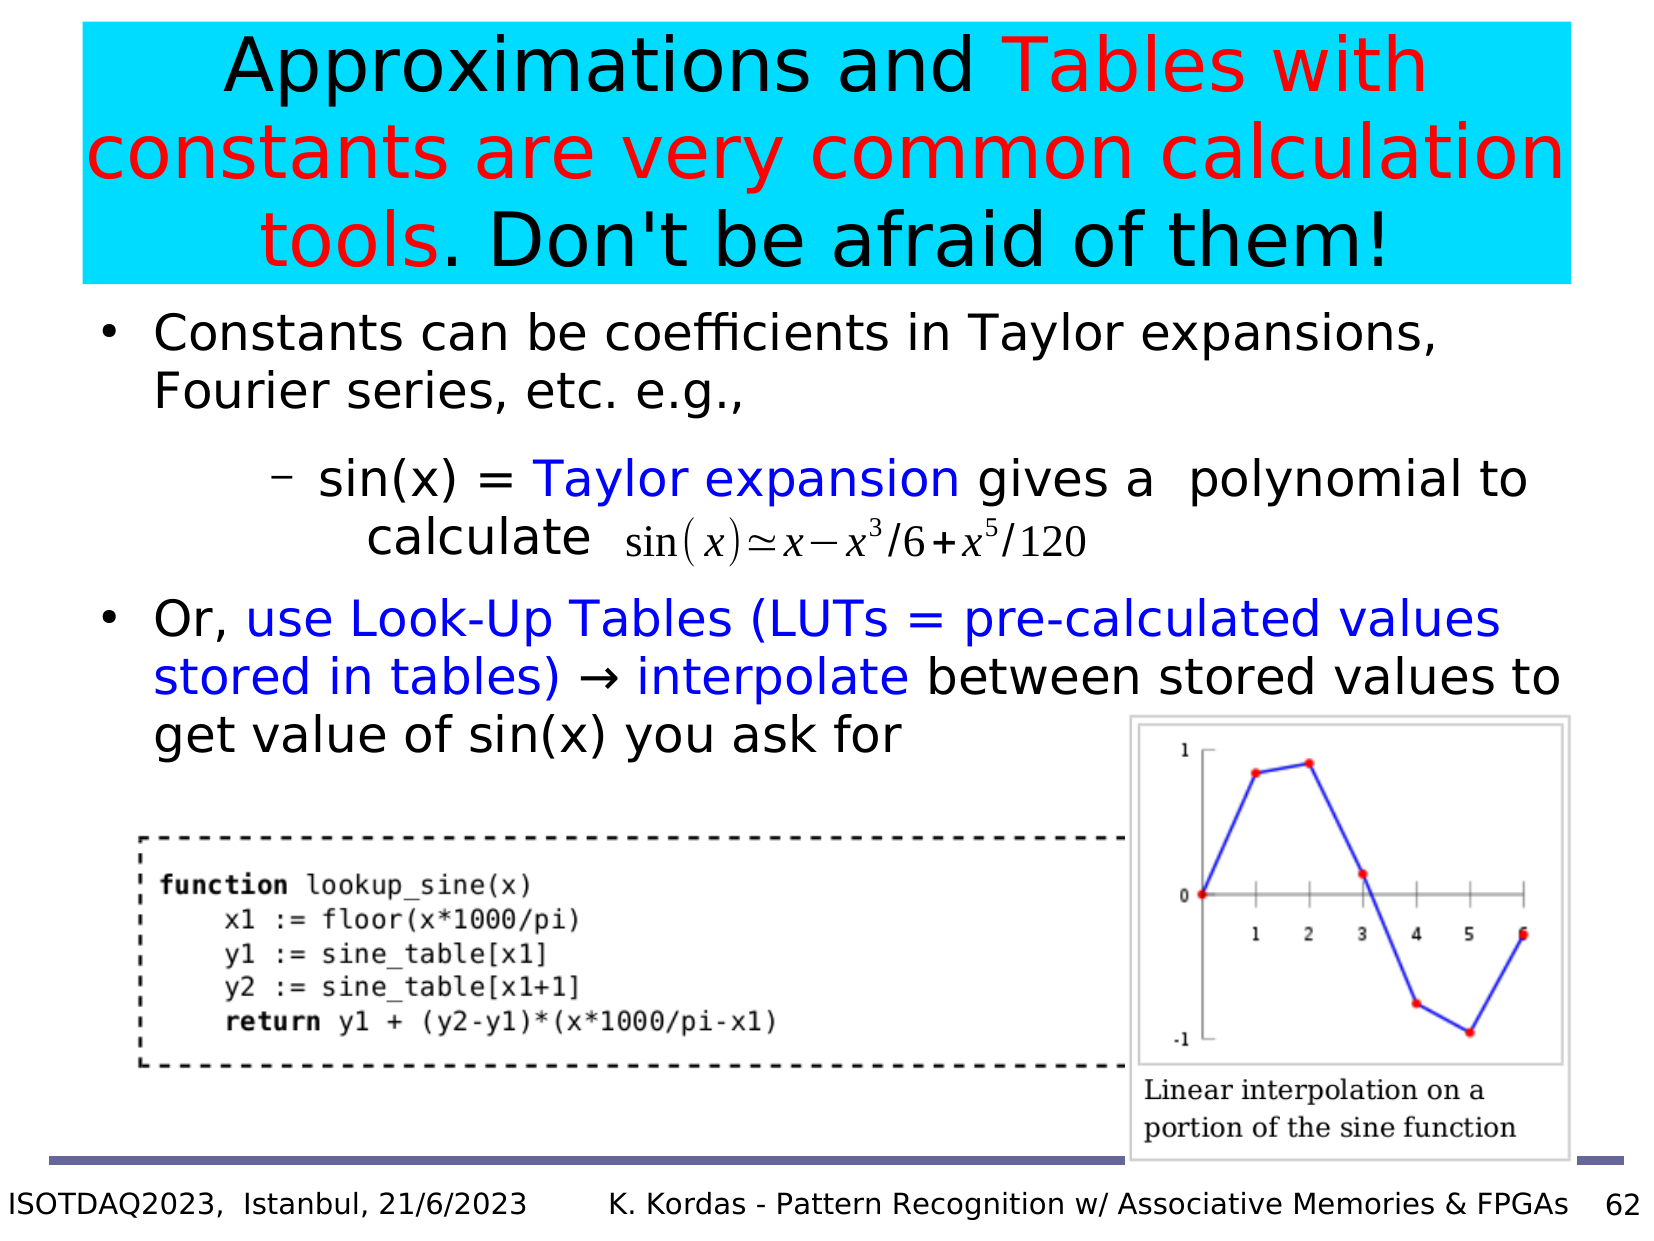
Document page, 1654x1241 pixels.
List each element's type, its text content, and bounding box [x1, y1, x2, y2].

title Approximations and Tables with constants are very common calculation tools. Don't be afraid of them! [82, 21, 1571, 285]
picture [129, 710, 1577, 1165]
chart [613, 511, 1099, 572]
list Constants can be coefficients in Taylor expansions, Fourier series, etc. e.g., sin(x) = Taylor expansion gives a polynomial to calculate Or, use Look-Up Tables (LUTs = pre-calculated values stored in tables) → interpolate between stored values to get value of sin(x) you ask for [82, 303, 1571, 1241]
